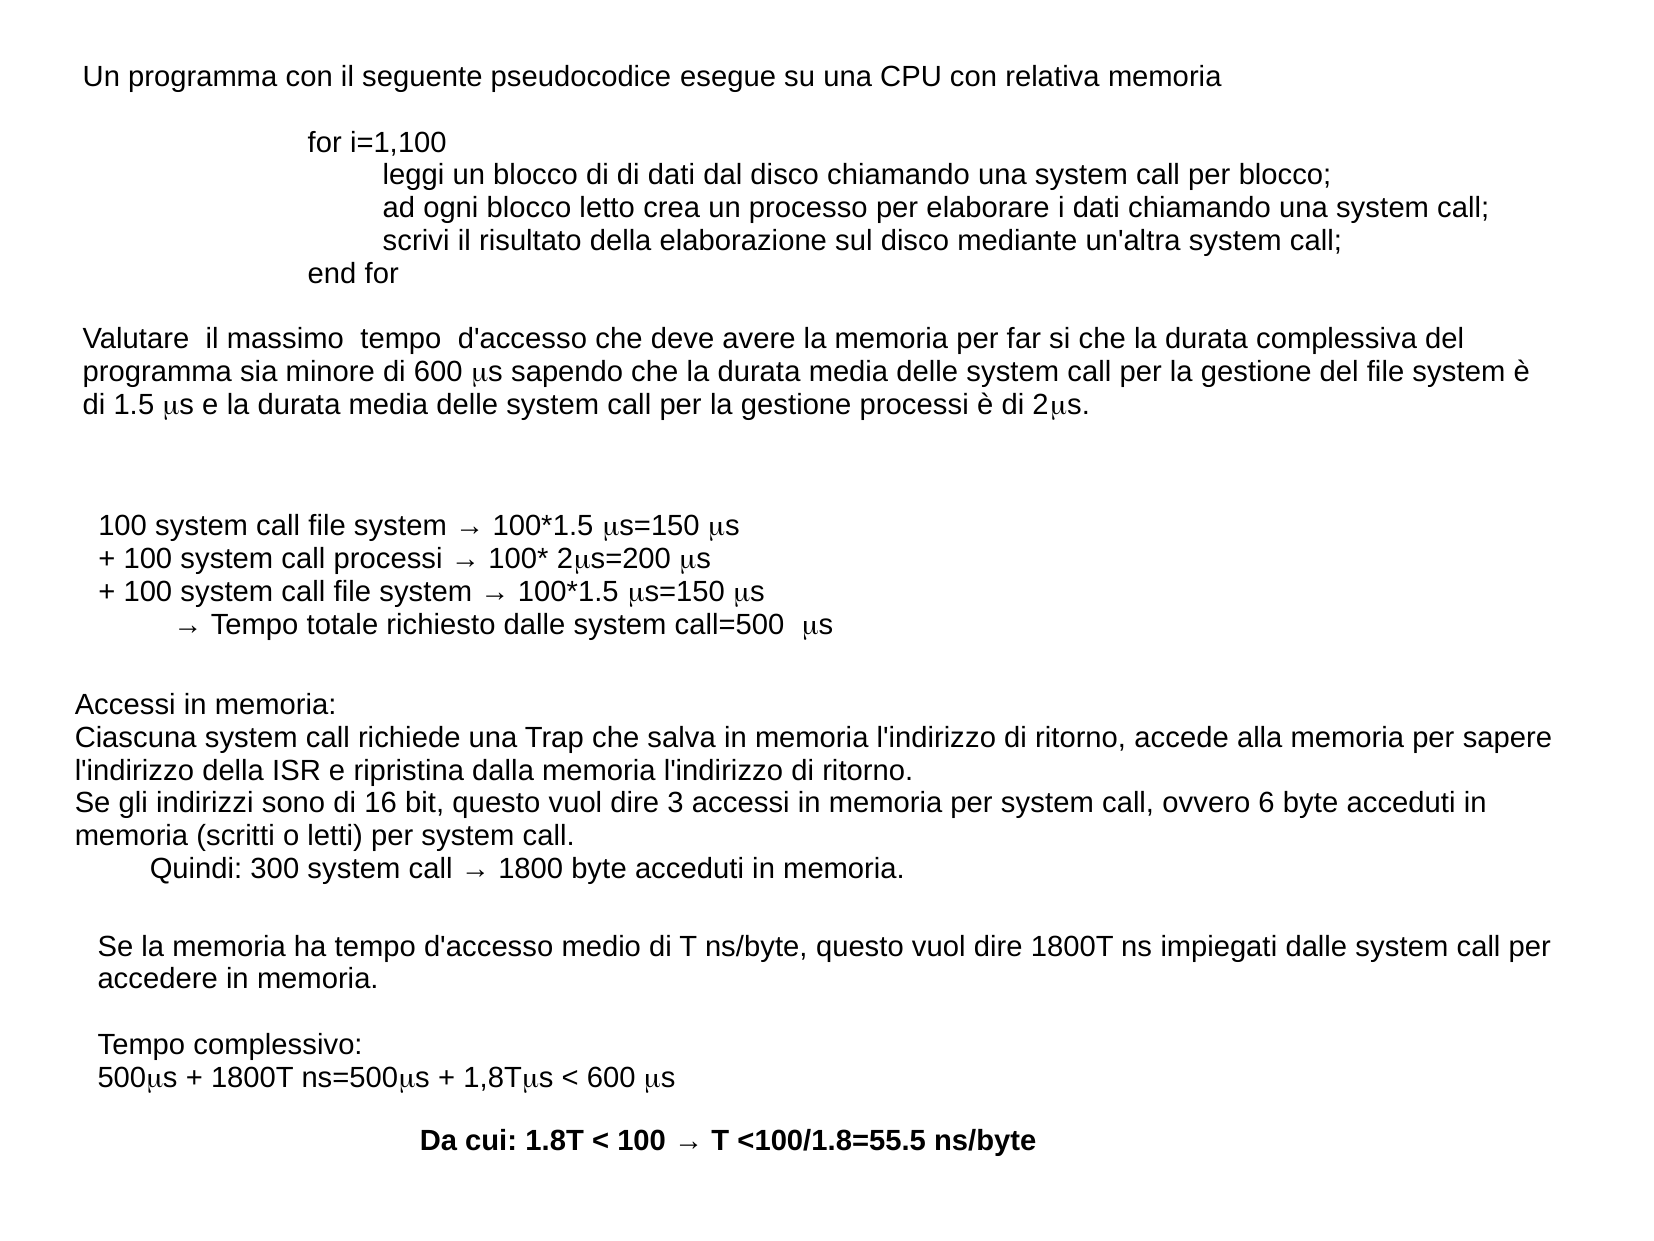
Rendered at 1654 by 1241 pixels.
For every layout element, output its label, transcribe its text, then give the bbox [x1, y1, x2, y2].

text_box Da cui: 1.8T < 100 → T <100/1.8=55.5 ns/byte [105, 1116, 1546, 1164]
text_box 100 system call file system → 100*1.5 ms=150 ms + 100 system call processi → 100* 2ms=200 ms + 100 system call file system → 100*1.5 ms=150 ms → Tempo totale richiesto dalle system call=500 ms [83, 501, 1614, 727]
text_box Se la memoria ha tempo d'accesso medio di T ns/byte, questo vuol dire 1800T ns impiegati dalle system call per accedere in memoria. Tempo complessivo: 500ms + 1800T ns=500ms + 1,8Tms < 600 ms [82, 922, 1591, 1170]
text_box Accessi in memoria: Ciascuna system call richiede una Trap che salva in memoria l'indirizzo di ritorno, accede alla memoria per sapere l'indirizzo della ISR e ripristina dalla memoria l'indirizzo di ritorno. Se gli indirizzi sono di 16 bit, questo vuol dire 3 accessi in memoria per system call, ovvero 6 byte acceduti in memoria (scritti o letti) per system call. Quindi: 300 system call → 1800 byte acceduti in memoria. [60, 680, 1606, 958]
list Un programma con il seguente pseudocodice esegue su una CPU con relativa memoria for i=1,100 leggi un blocco di di dati dal disco chiamando una system call per blocco; ad ogni blocco letto crea un processo per elaborare i dati chiamando una system call; scrivi il risultato della elaborazione sul disco mediante un'altra system call; end for Valutare il massimo tempo d'accesso che deve avere la memoria per far si che la durata complessiva del programma sia minore di 600 ms sapendo che la durata media delle system call per la gestione del file system è di 1.5 ms e la durata media delle system call per la gestione processi è di 2ms. [82, 60, 1538, 680]
